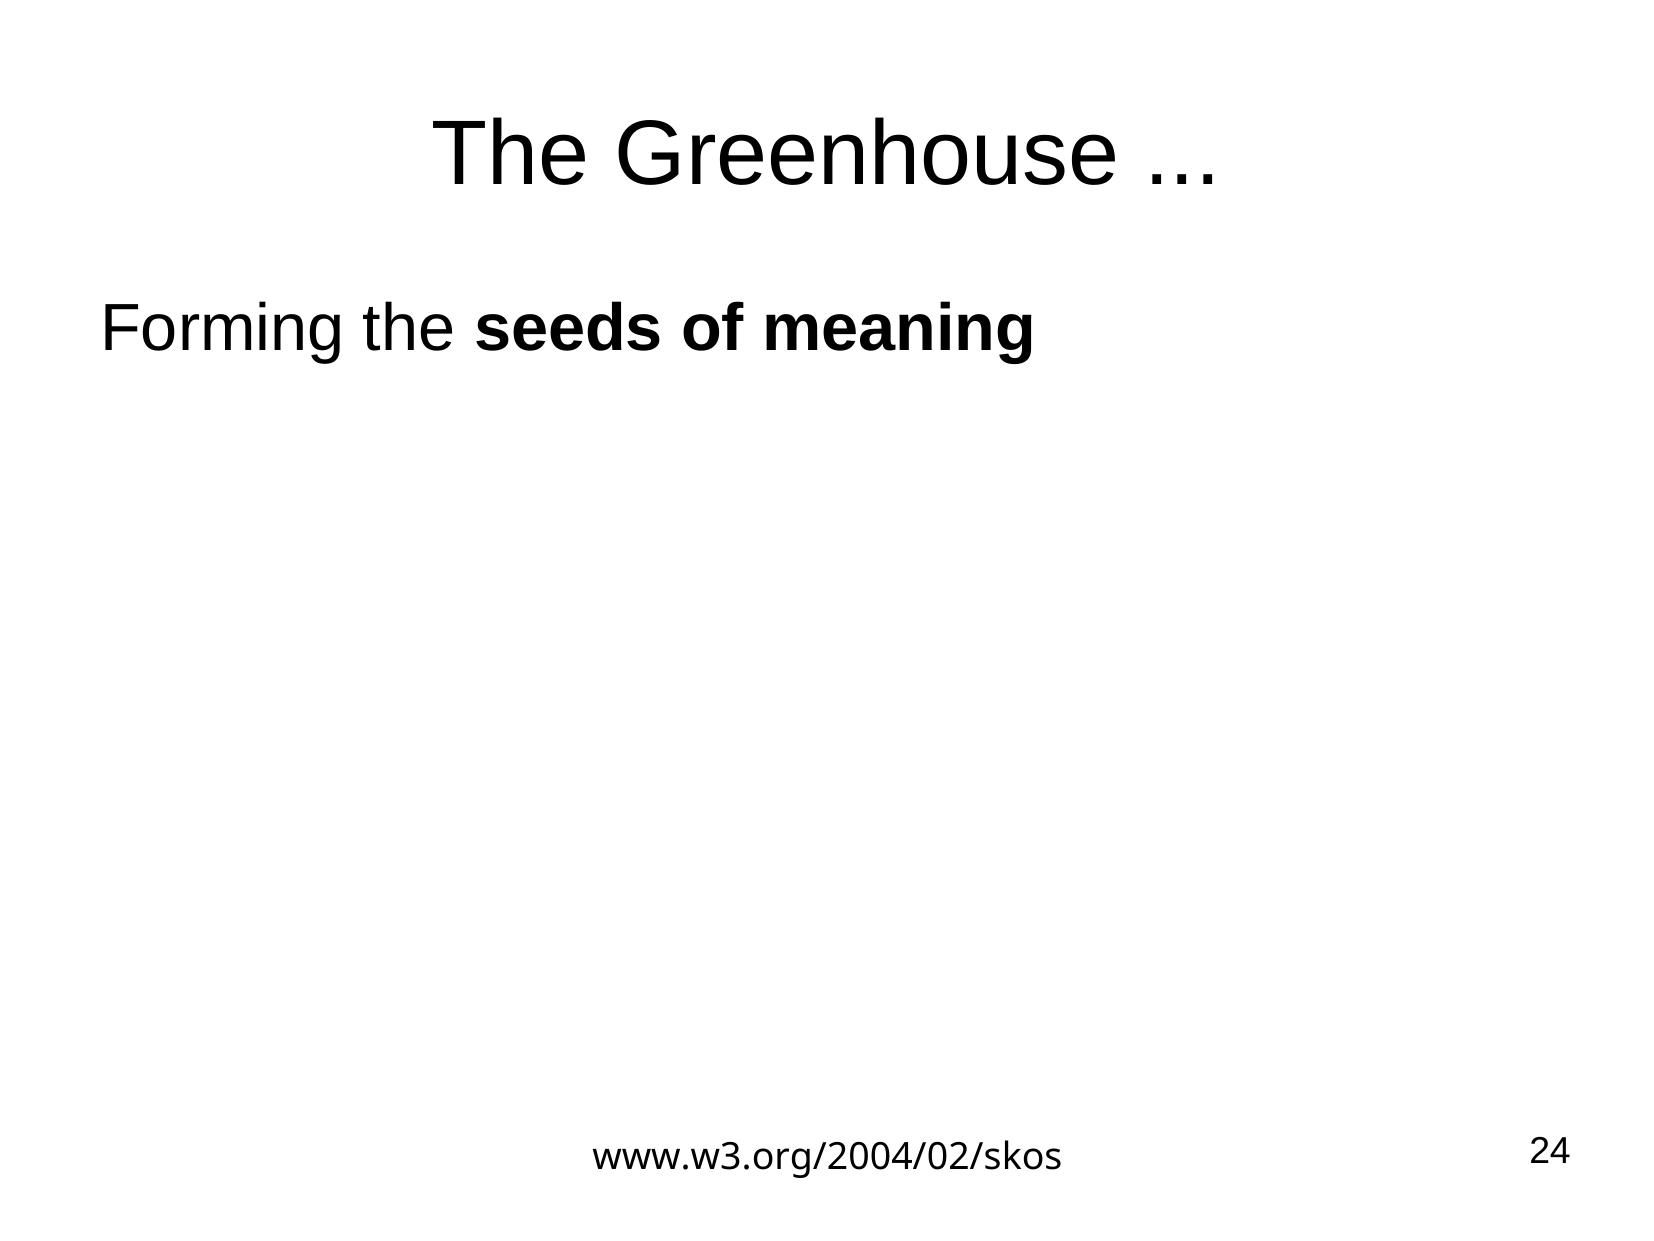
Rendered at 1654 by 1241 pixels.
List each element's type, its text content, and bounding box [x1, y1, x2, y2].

title The Greenhouse ... [82, 49, 1571, 257]
list Forming the seeds of meaning [82, 290, 1571, 1109]
